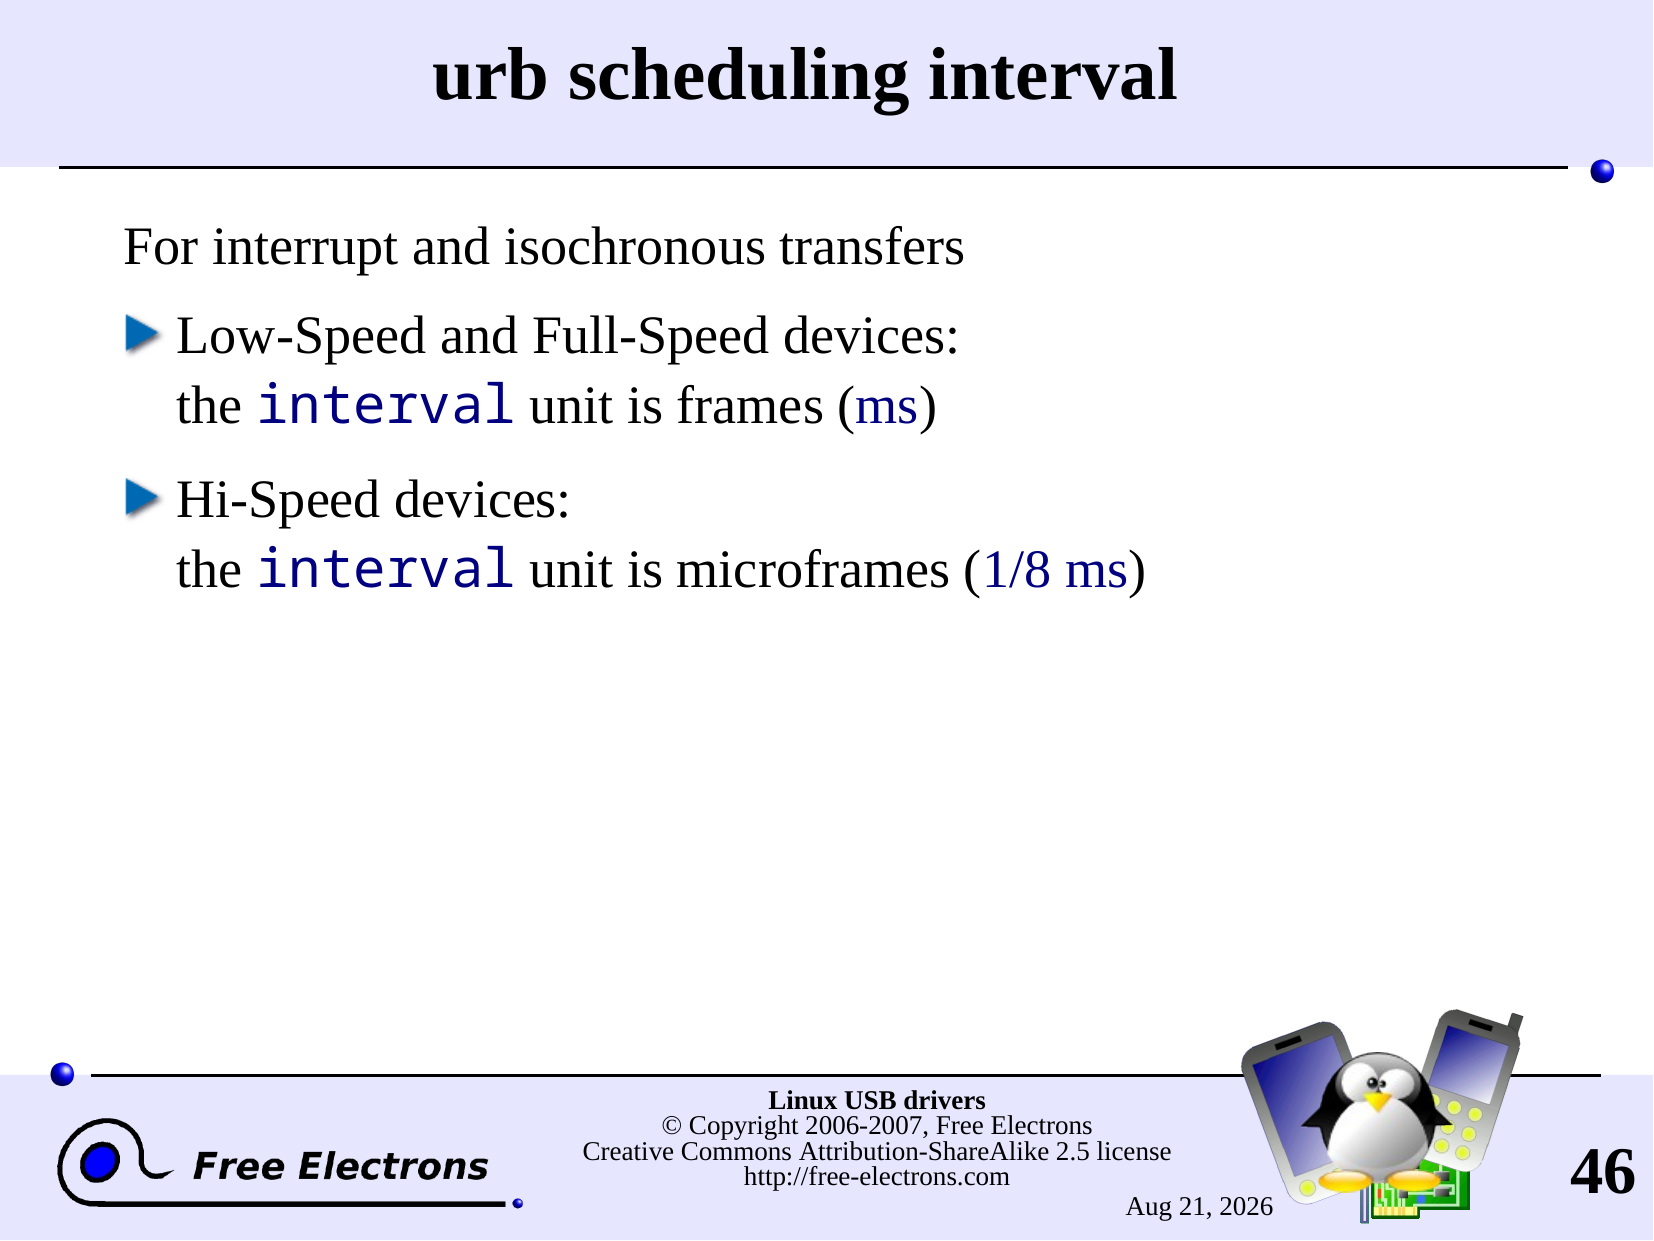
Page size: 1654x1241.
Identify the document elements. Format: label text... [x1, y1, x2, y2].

picture [1231, 1007, 1538, 1241]
picture [50, 1107, 527, 1216]
title urb scheduling interval [60, 25, 1551, 124]
list For interrupt and isochronous transfers Low-Speed and Full-Speed devices: the interval unit is frames (ms) Hi-Speed devices: the interval unit is microframes (1/8 ms) [105, 216, 1518, 1066]
